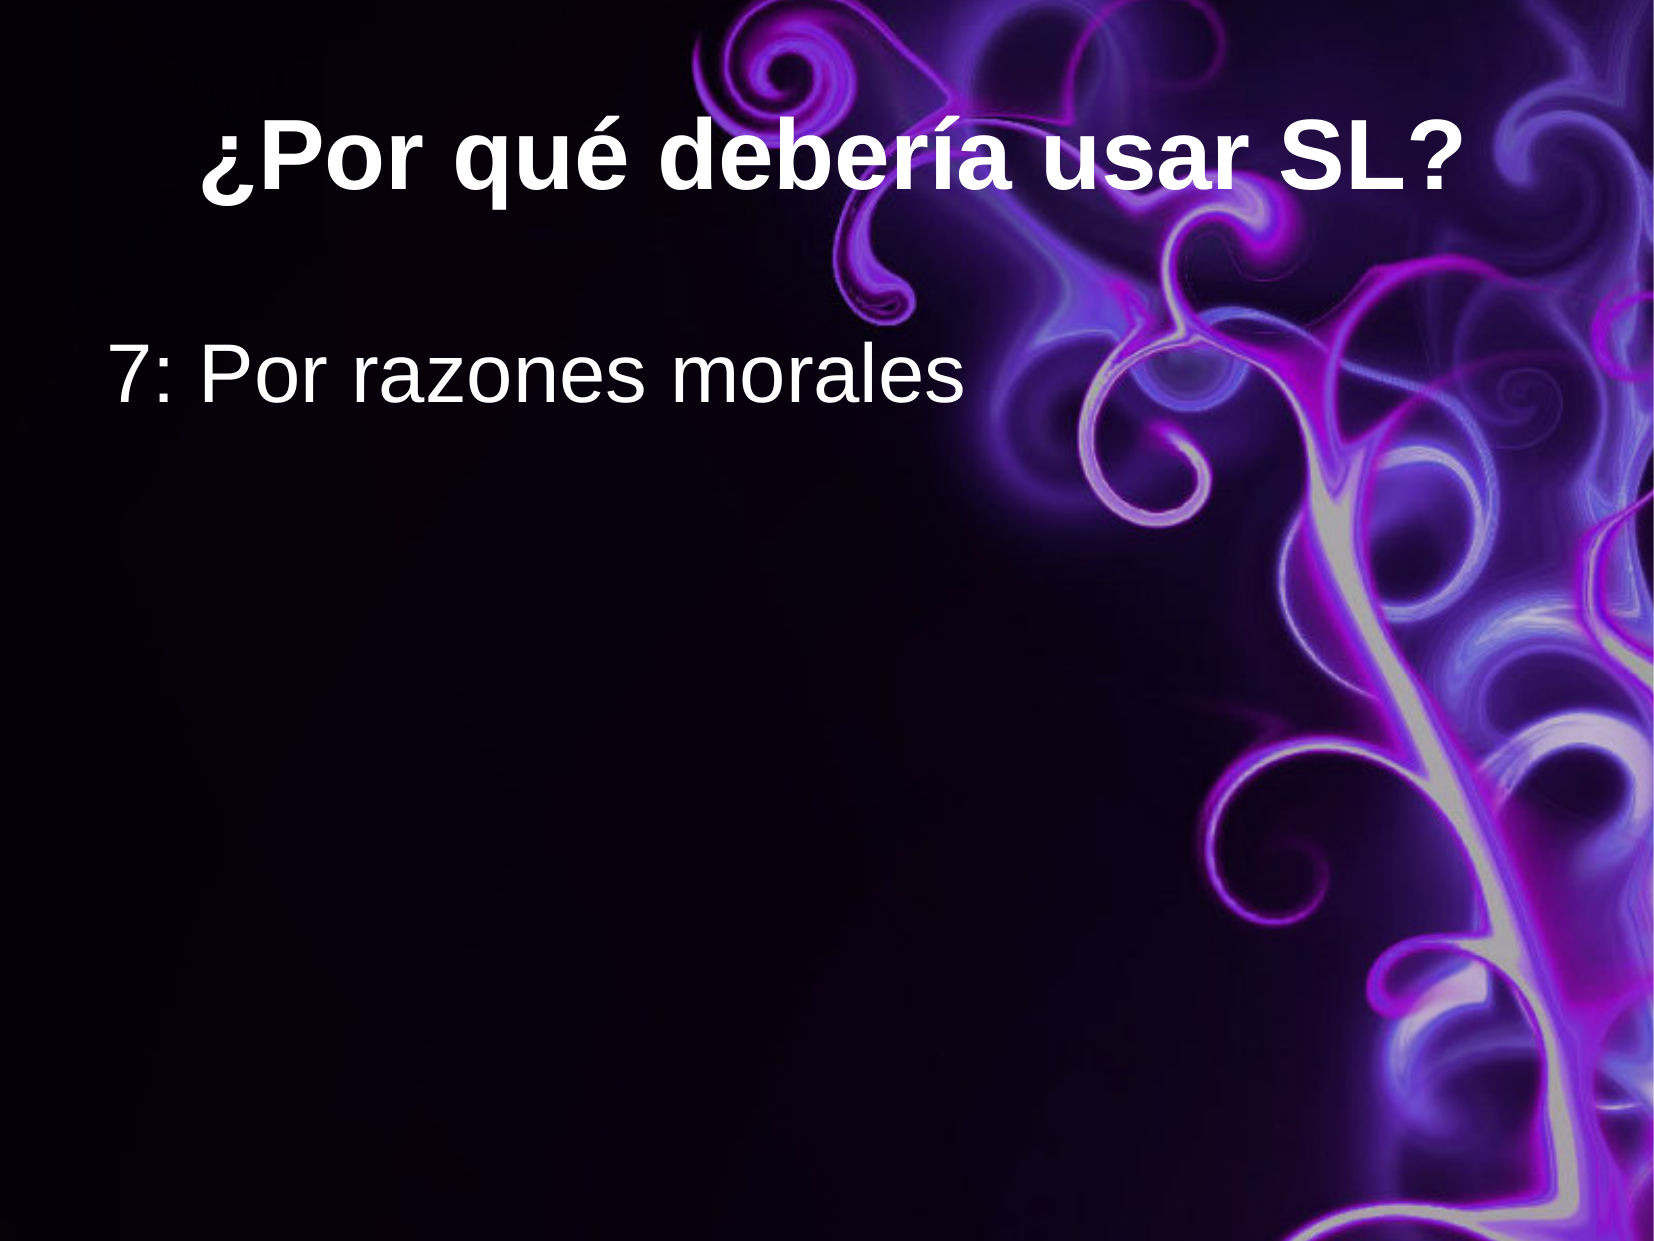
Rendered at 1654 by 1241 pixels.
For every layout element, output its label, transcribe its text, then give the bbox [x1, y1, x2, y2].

title ¿Por qué debería usar SL? [88, 59, 1577, 252]
subtitle 7: Por razones morales [82, 290, 1571, 1109]
picture [426, 252, 1227, 290]
